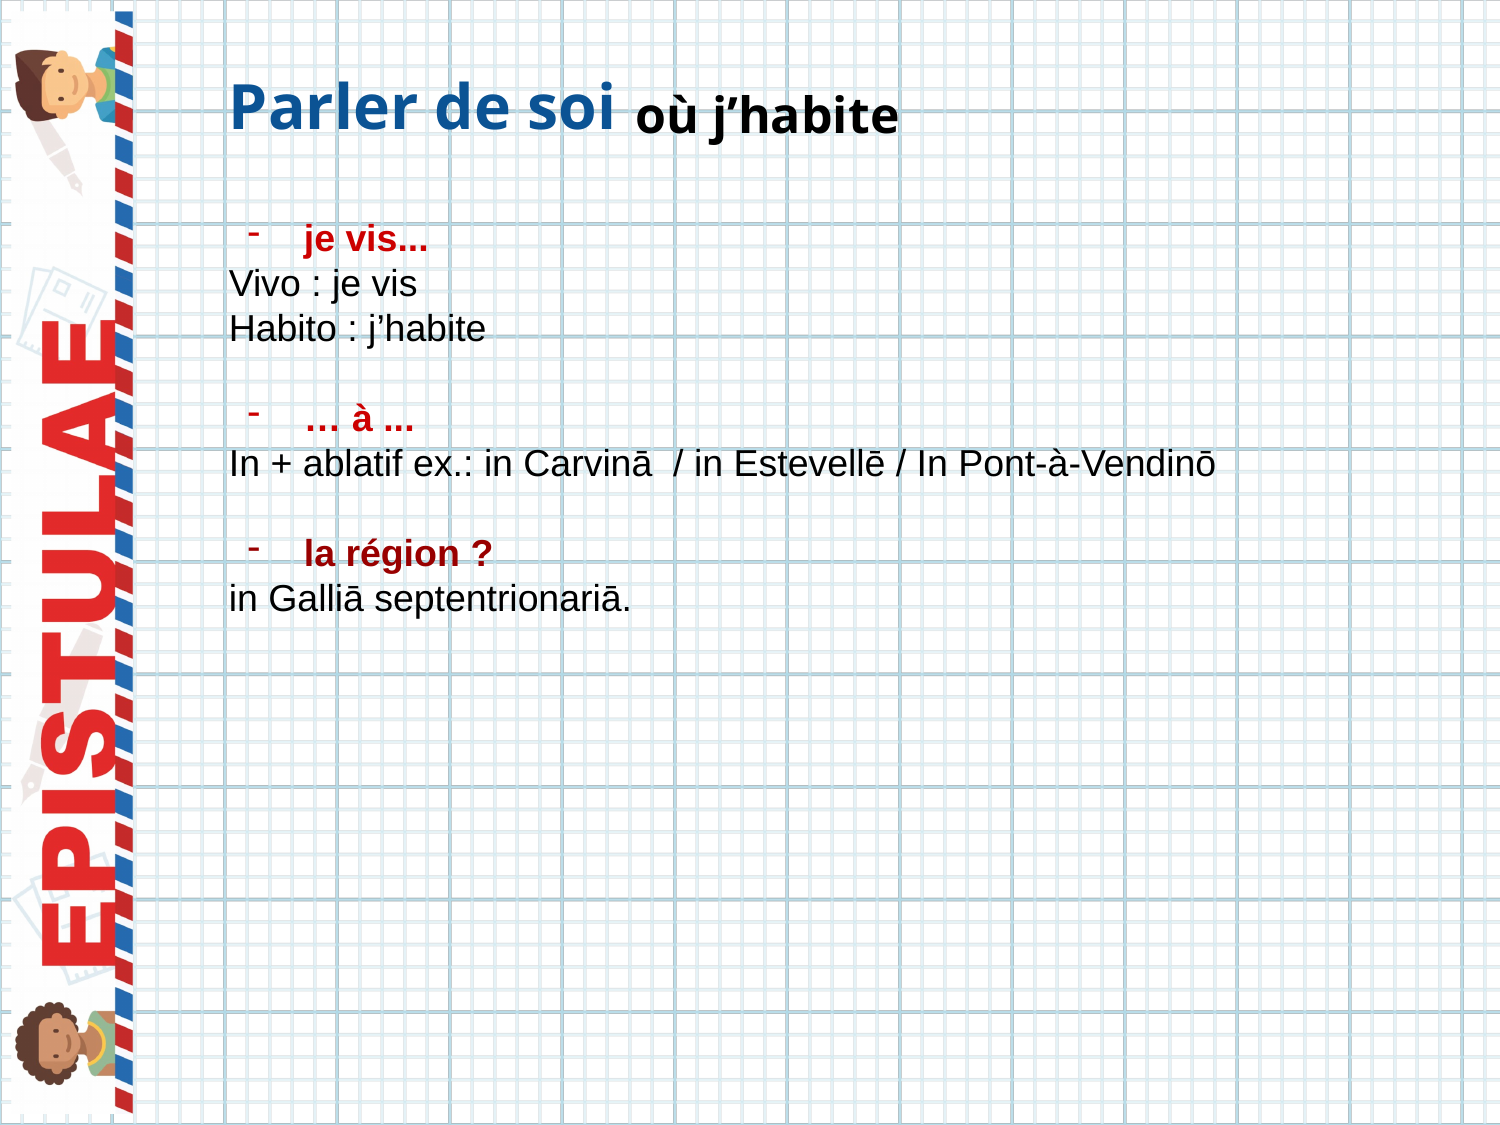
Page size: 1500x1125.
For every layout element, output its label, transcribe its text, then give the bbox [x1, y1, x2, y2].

text_box je vis... Vivo : je vis Habito : j’habite … à ... In + ablatif ex.: in Carvinā / in Estevellē / In Pont-à-Vendinō la région ? in Galliā septentrionariā. [214, 199, 1411, 677]
text_box où j’habite [620, 68, 1500, 216]
picture [0, 0, 1500, 1125]
text_box Parler de soi [213, 51, 1110, 200]
